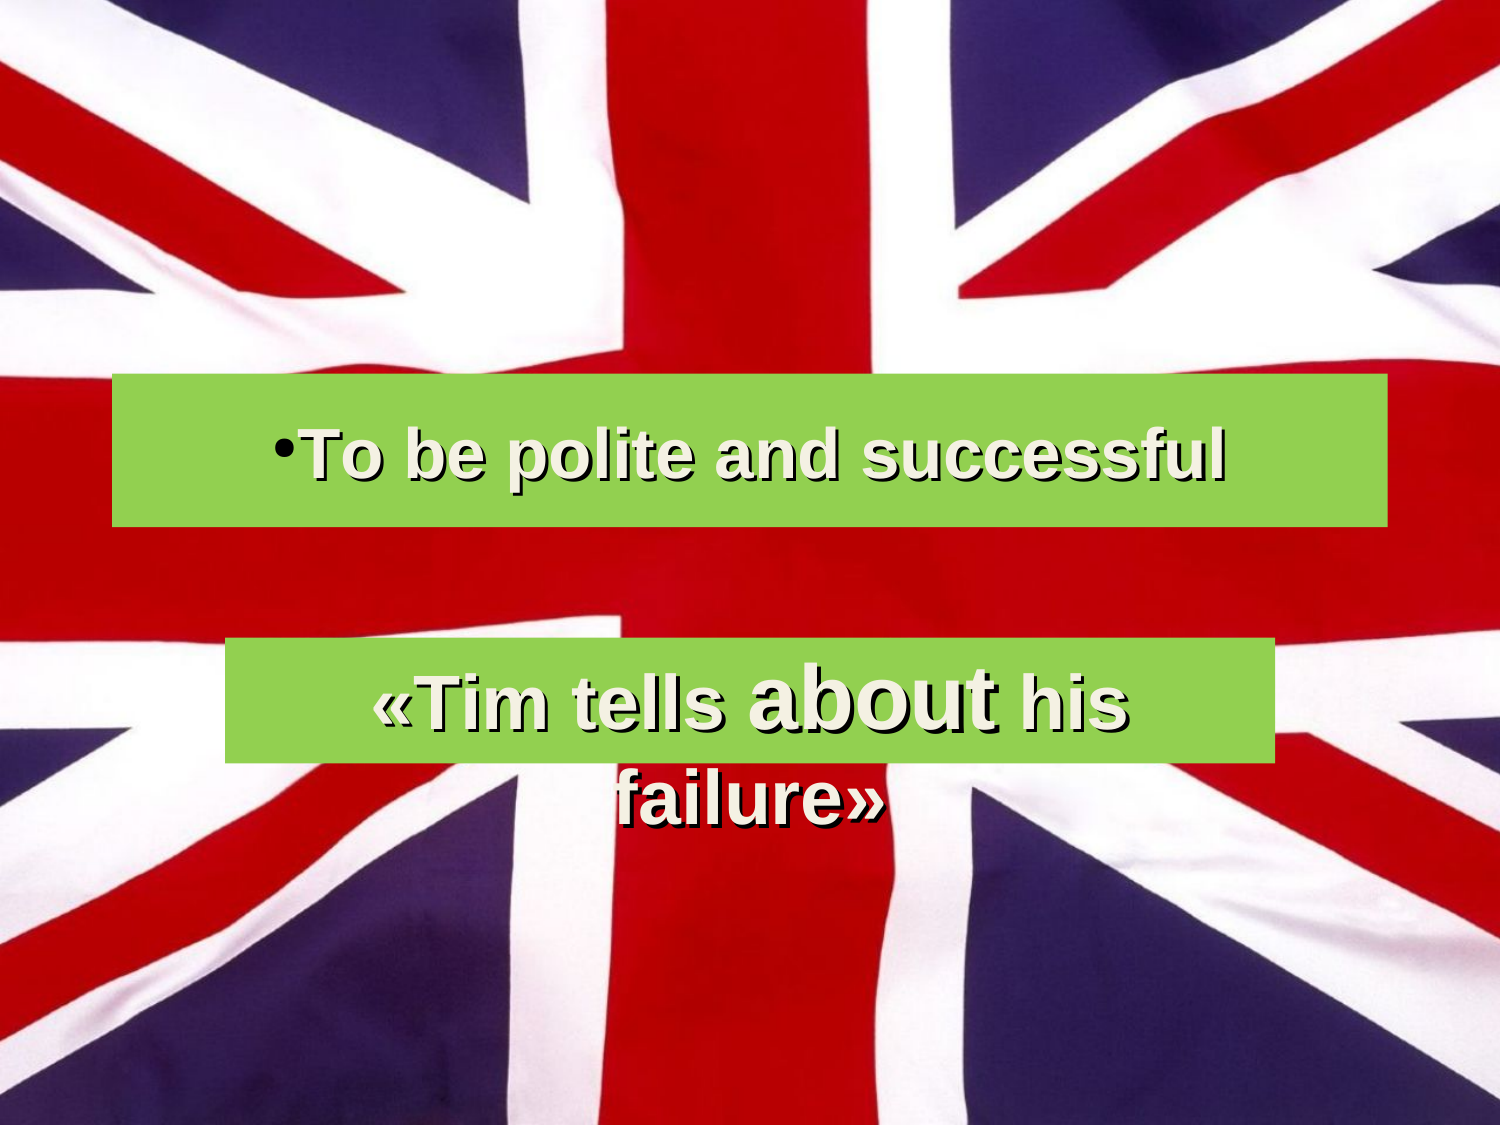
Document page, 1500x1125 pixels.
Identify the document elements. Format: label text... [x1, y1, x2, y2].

title To be polite and successful [112, 373, 1388, 528]
subtitle «Tim tells about his failure» [225, 637, 1276, 764]
picture [0, 0, 1500, 1125]
